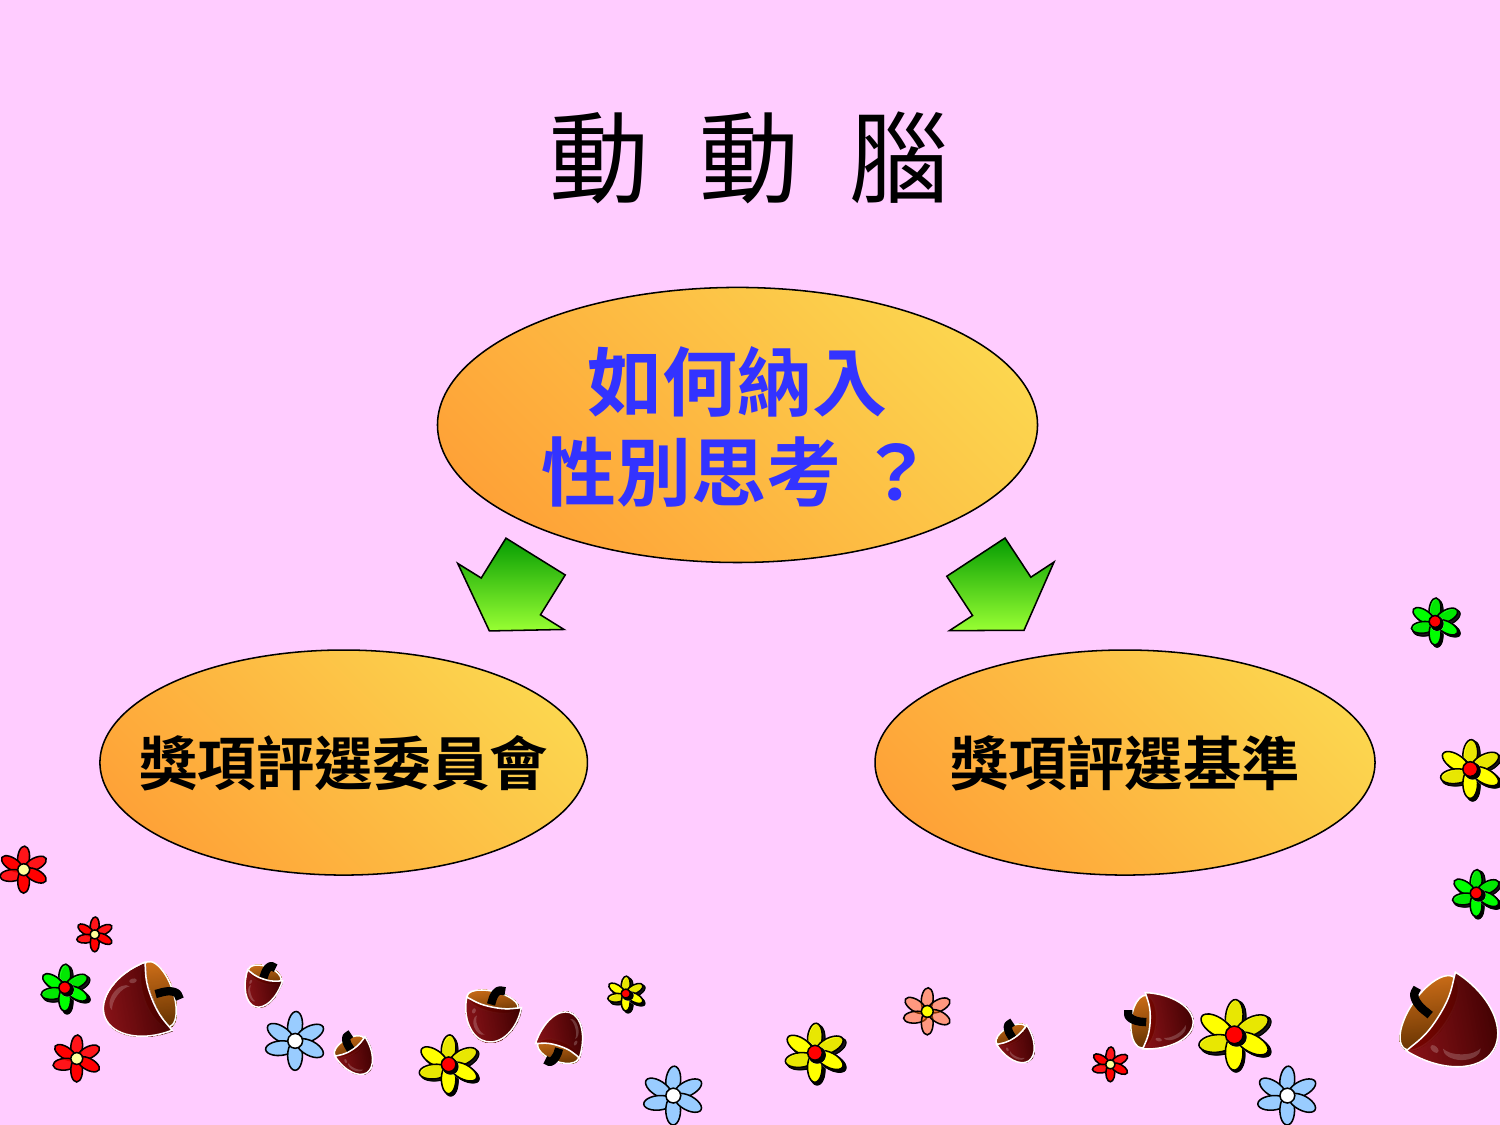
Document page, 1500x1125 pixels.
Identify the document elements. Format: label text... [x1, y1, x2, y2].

text_box [946, 537, 1055, 631]
text_box 動 動 腦 [412, 87, 1088, 223]
text_box 獎項評選委員會 [99, 650, 588, 876]
text_box 獎項評選基準 [875, 650, 1376, 876]
text_box 如何納入 性別思考 ？ [437, 287, 1038, 563]
text_box [457, 538, 566, 631]
